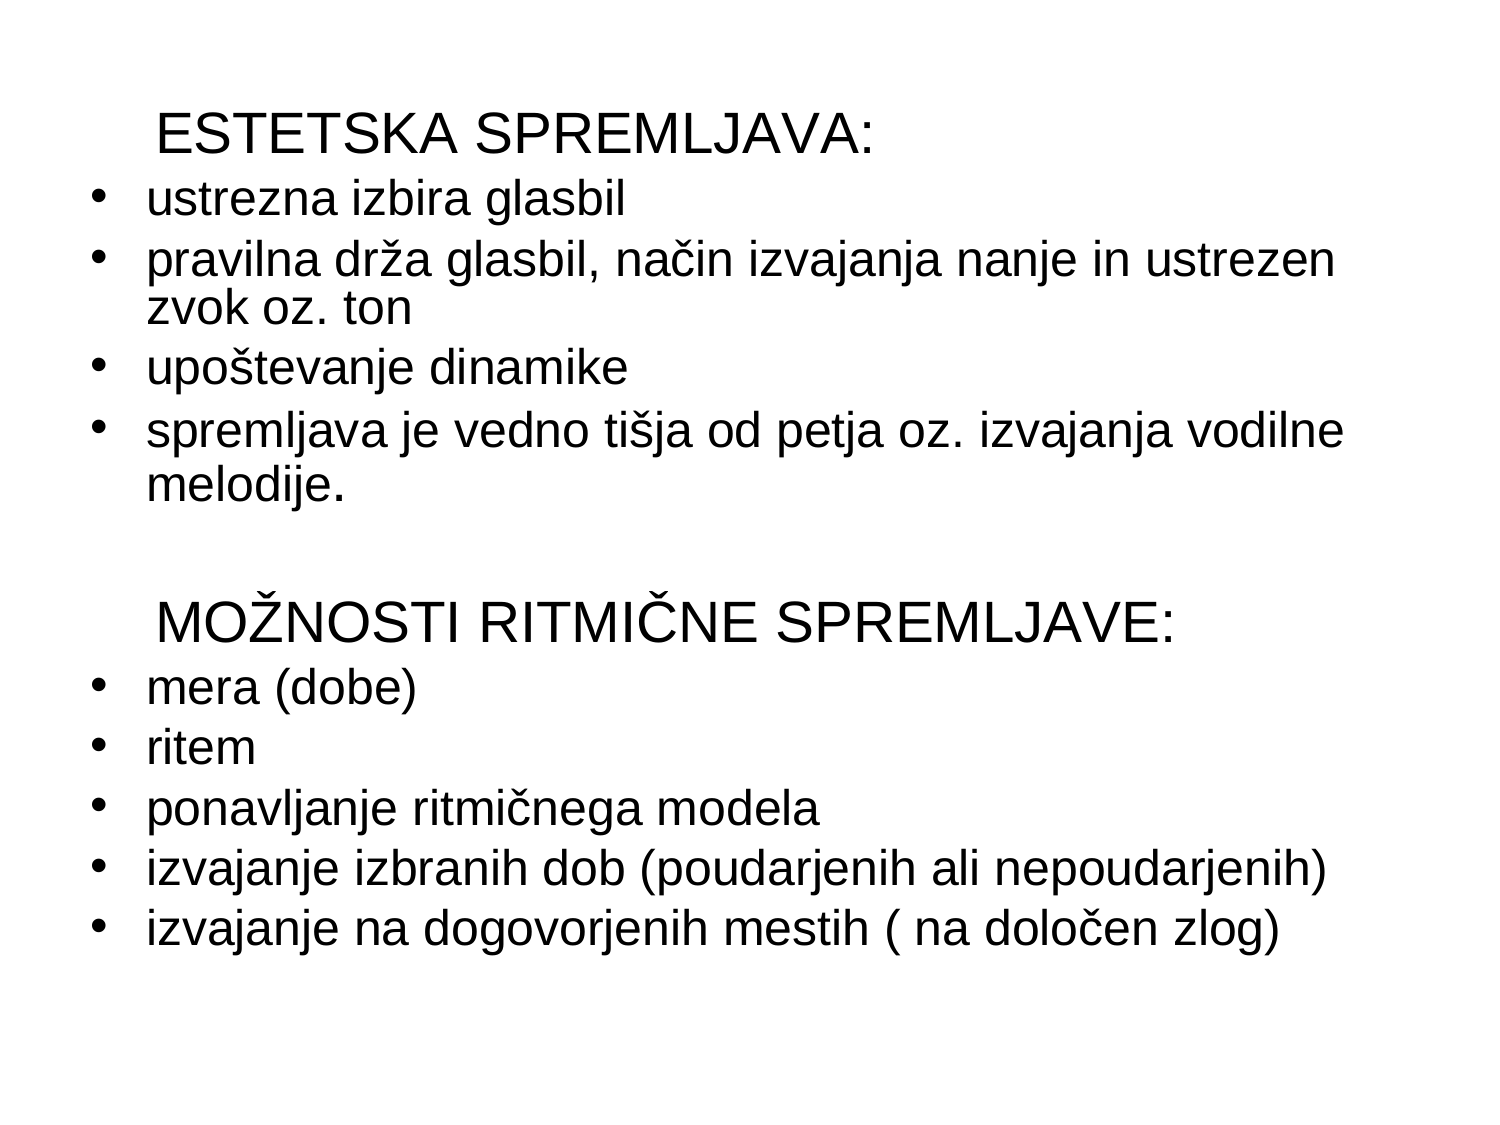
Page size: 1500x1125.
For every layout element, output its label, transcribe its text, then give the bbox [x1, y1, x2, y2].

list ESTETSKA SPREMLJAVA: ustrezna izbira glasbil pravilna drža glasbil, način izvajanja nanje in ustrezen zvok oz. ton upoštevanje dinamike spremljava je vedno tišja od petja oz. izvajanja vodilne melodije. MOŽNOSTI RITMIČNE SPREMLJAVE: mera (dobe) ritem ponavljanje ritmičnega modela izvajanje izbranih dob (poudarjenih ali nepoudarjenih) izvajanje na dogovorjenih mestih ( na določen zlog) [75, 101, 1426, 1005]
